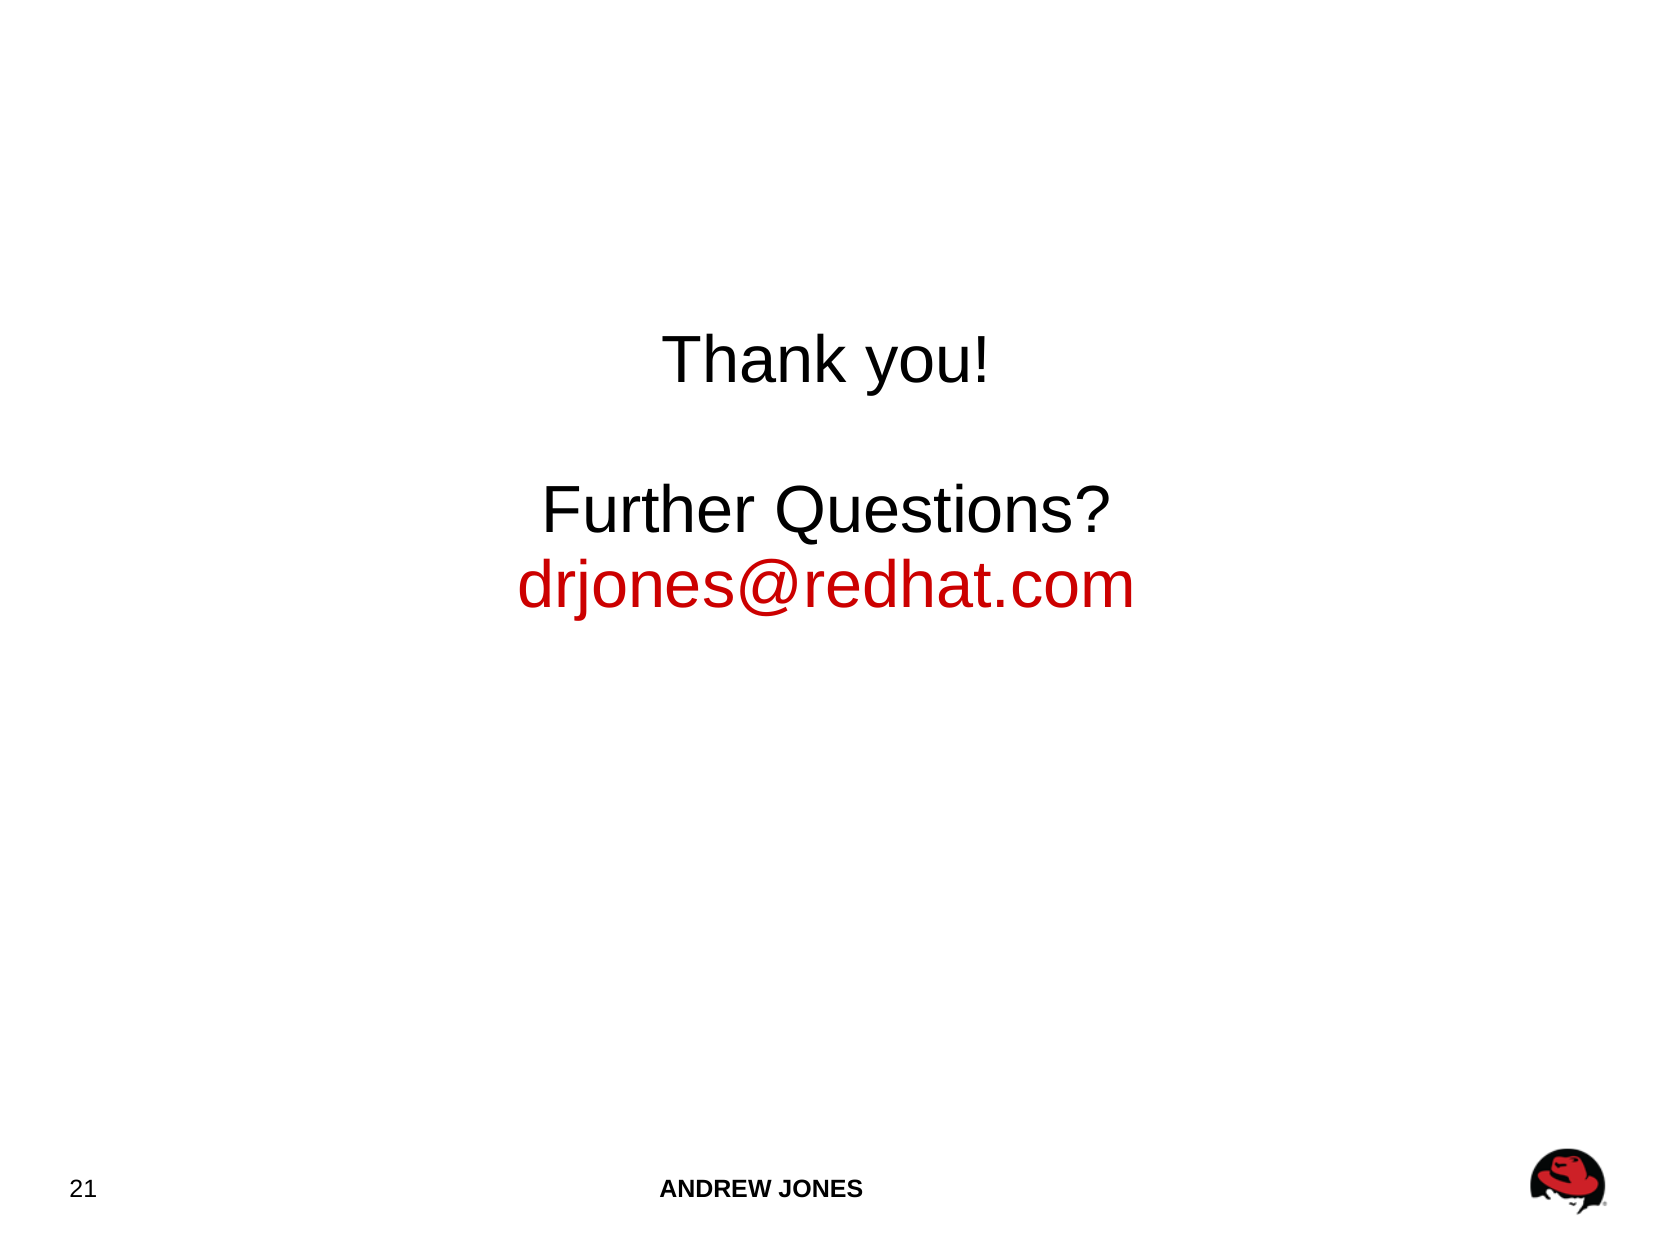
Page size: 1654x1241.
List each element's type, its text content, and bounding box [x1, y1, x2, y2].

subtitle Thank you! Further Questions? drjones@redhat.com [82, 45, 1571, 1031]
picture [1529, 1146, 1613, 1224]
